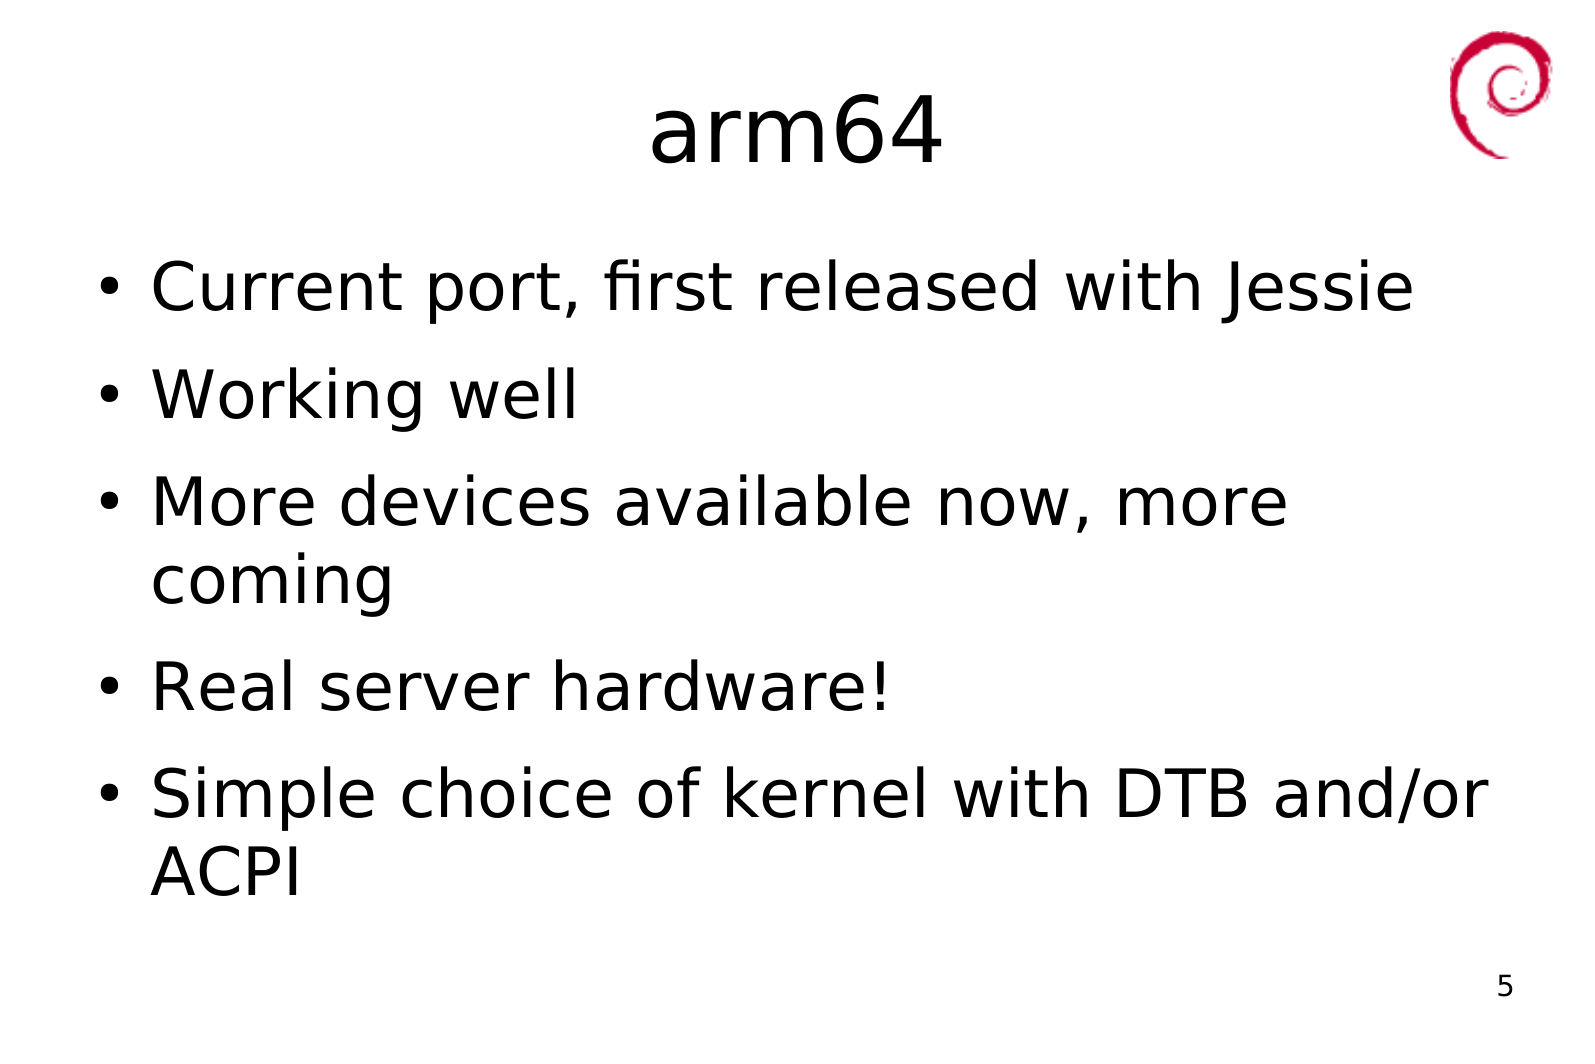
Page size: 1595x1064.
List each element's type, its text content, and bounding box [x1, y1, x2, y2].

list Current port, first released with Jessie Working well More devices available now, more coming Real server hardware! Simple choice of kernel with DTB and/or ACPI [79, 248, 1515, 951]
title arm64 [79, 42, 1515, 220]
picture [1450, 31, 1555, 159]
